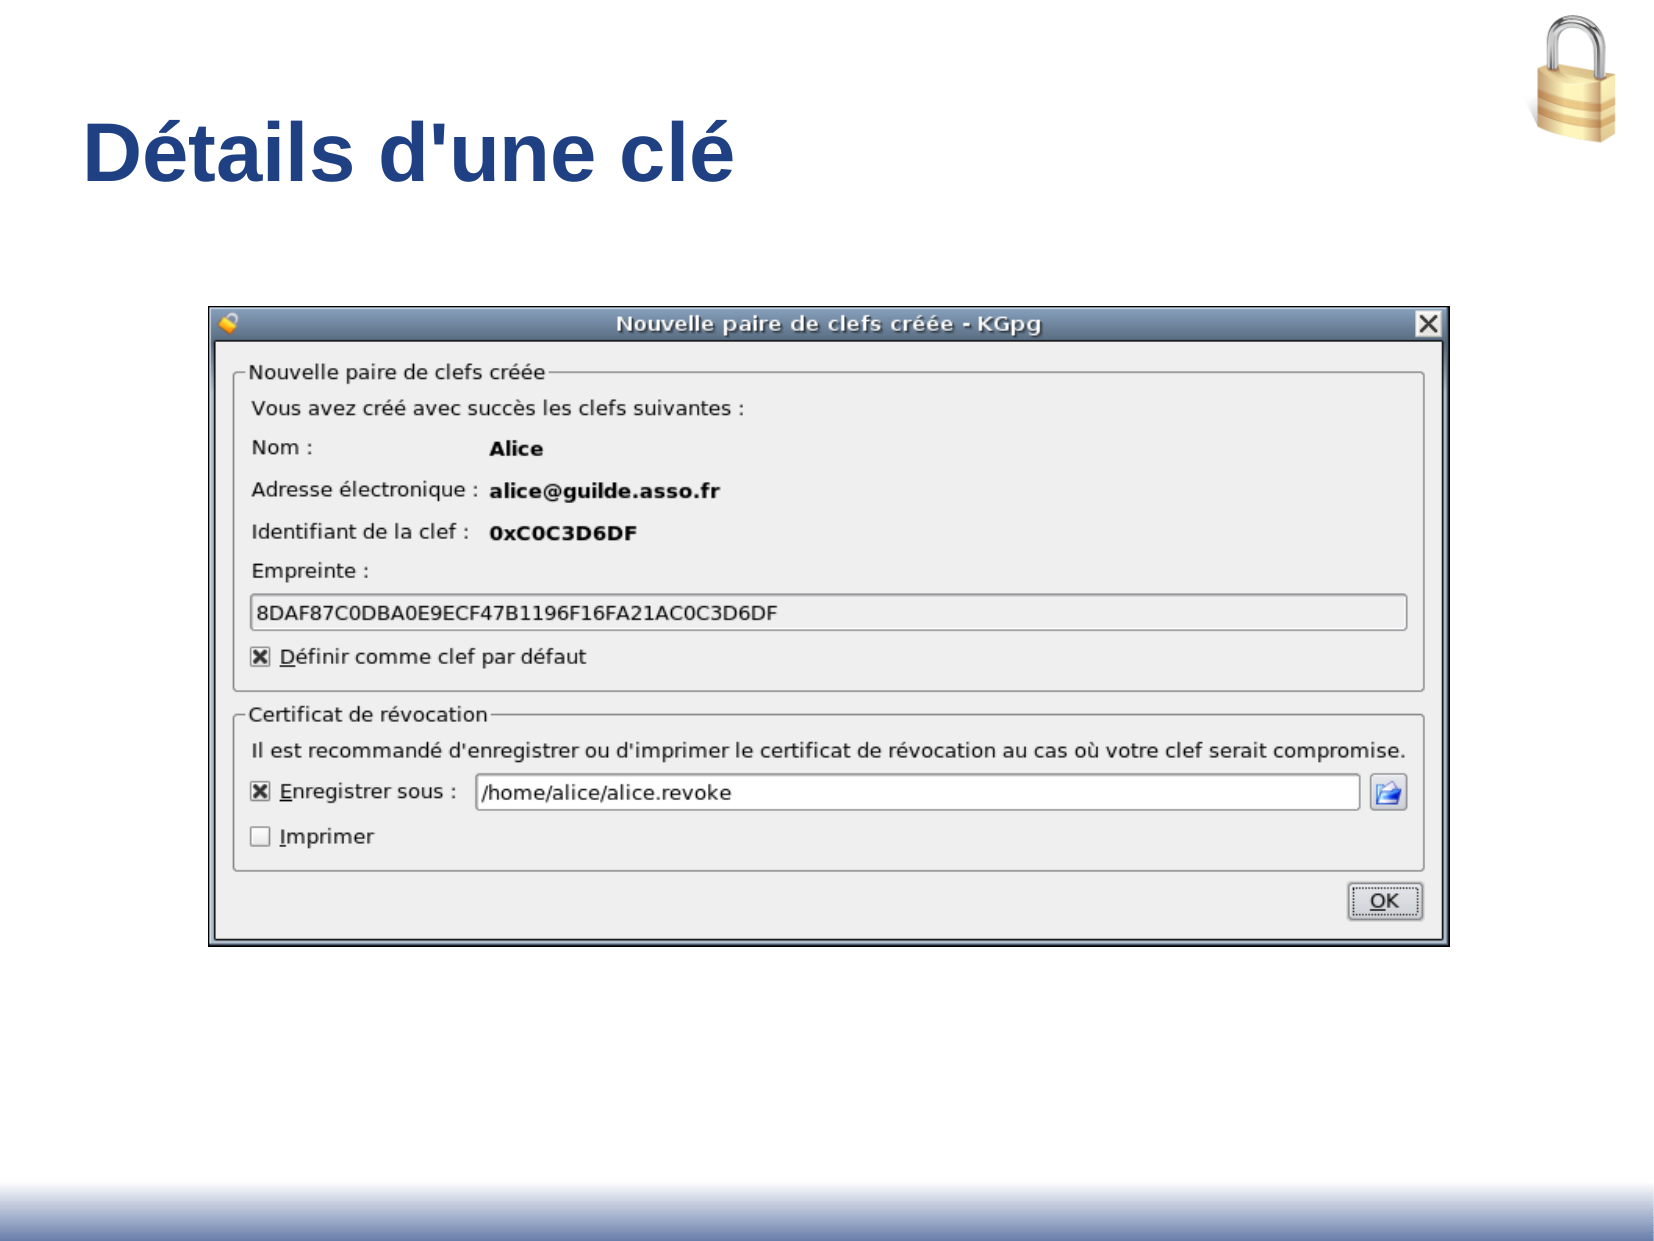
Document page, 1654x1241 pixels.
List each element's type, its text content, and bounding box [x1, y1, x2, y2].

picture [208, 306, 1450, 947]
title Détails d'une clé [82, 56, 1571, 250]
picture [1505, 11, 1642, 148]
